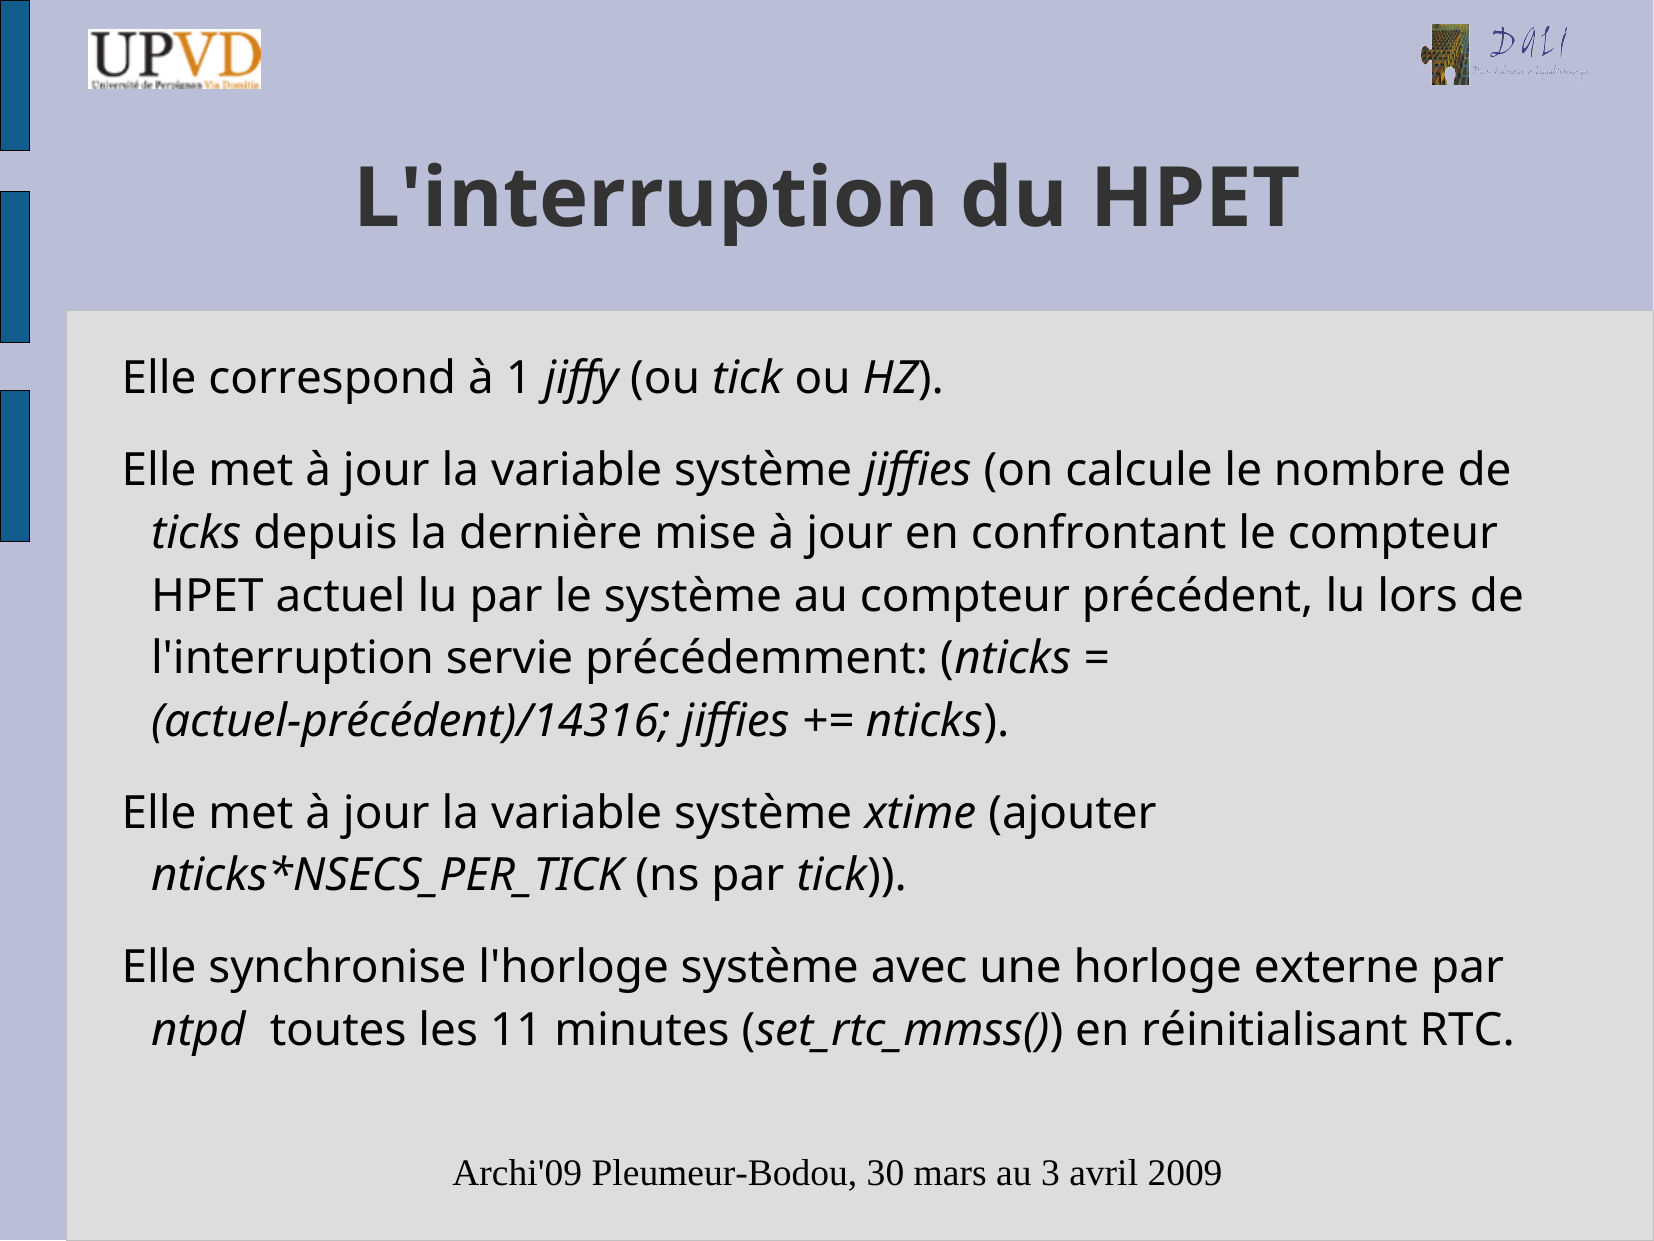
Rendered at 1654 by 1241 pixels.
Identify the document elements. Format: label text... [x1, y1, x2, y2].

picture [1420, 24, 1593, 85]
title L'interruption du HPET [121, 91, 1534, 299]
text_box Archi'09 Pleumeur-Bodou, 30 mars au 3 avril 2009 [452, 1151, 1226, 1204]
list Elle correspond à 1 jiffy (ou tick ou HZ). Elle met à jour la variable système jiffies (on calcule le nombre de ticks depuis la dernière mise à jour en confrontant le compteur HPET actuel lu par le système au compteur précédent, lu lors de l'interruption servie précédemment: (nticks = (actuel-précédent)/14316; jiffies += nticks). Elle met à jour la variable système xtime (ajouter nticks*NSECS_PER_TICK (ns par tick)). Elle synchronise l'horloge système avec une horloge externe par ntpd toutes les 11 minutes (set_rtc_mmss()) en réinitialisant RTC. [121, 344, 1534, 1127]
picture [88, 29, 261, 89]
